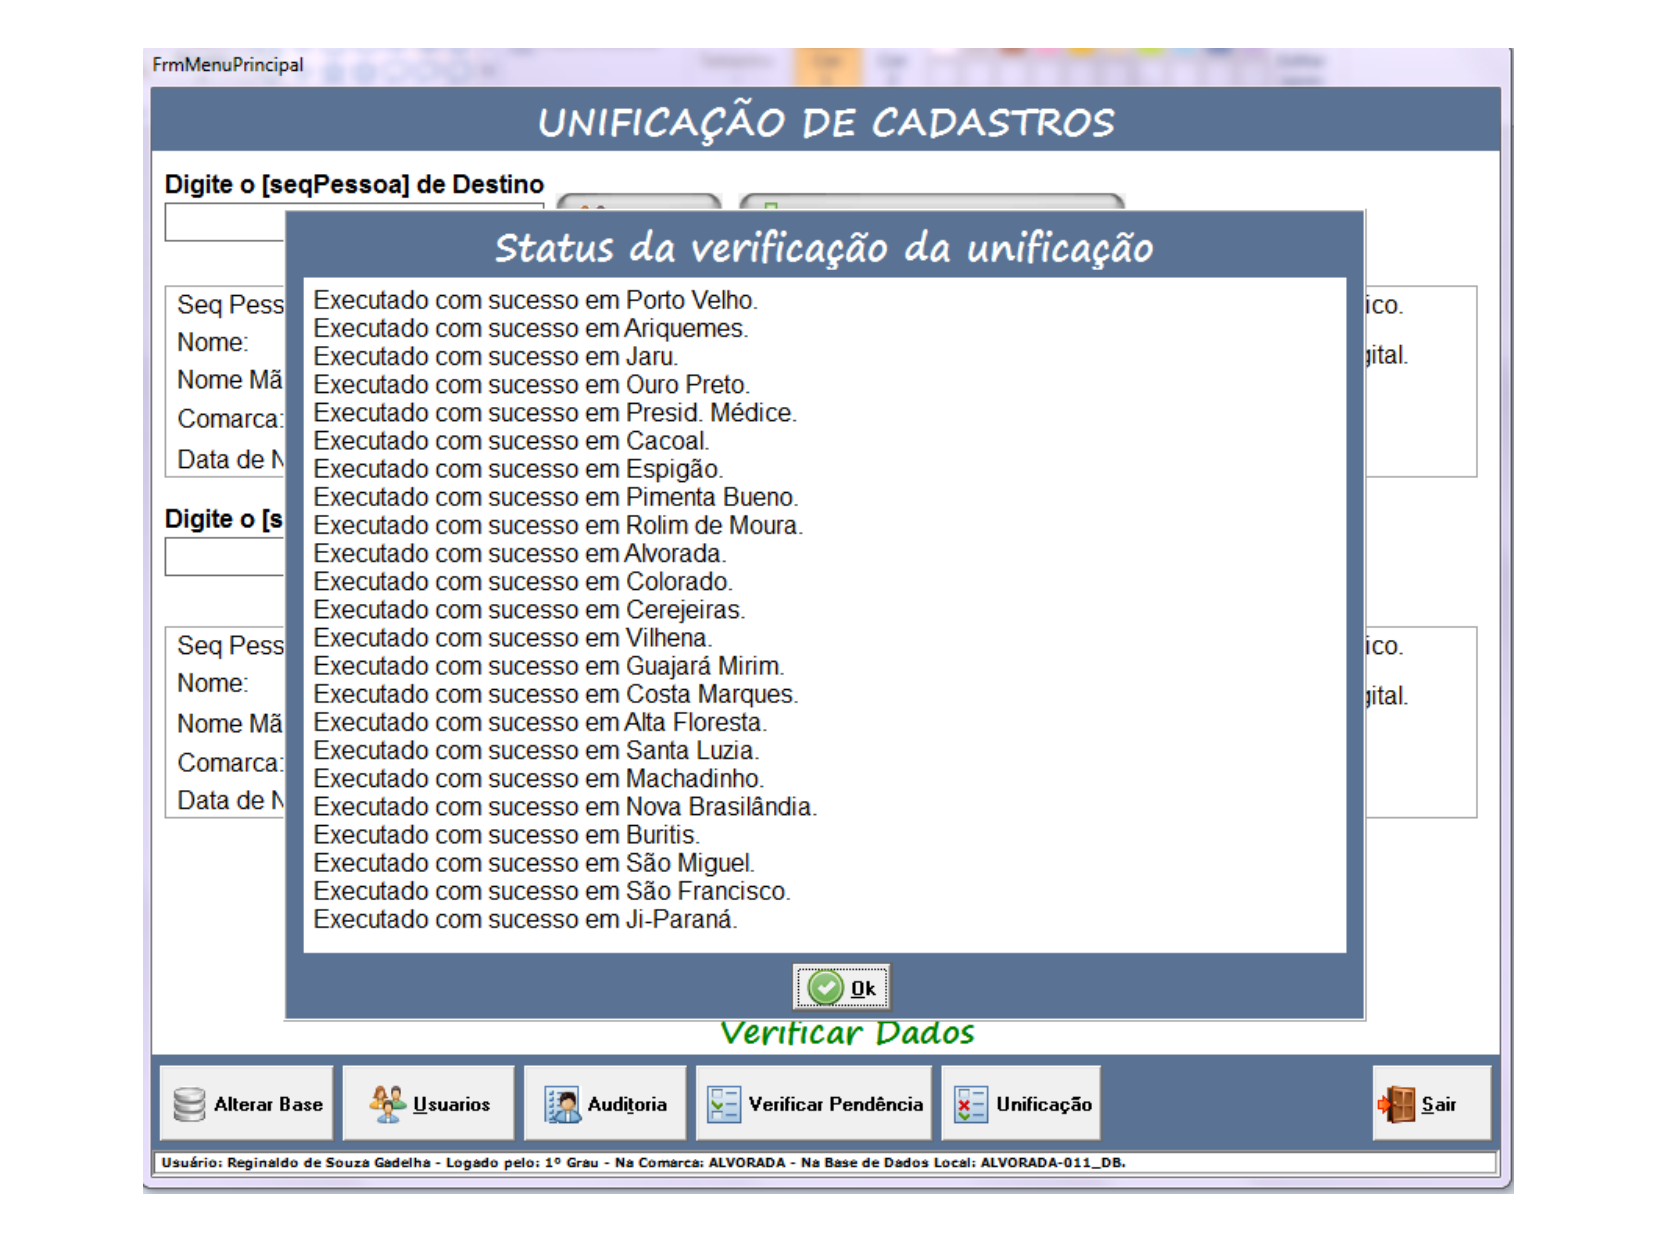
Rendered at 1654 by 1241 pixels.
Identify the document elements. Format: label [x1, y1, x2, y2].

picture [143, 48, 1514, 1194]
